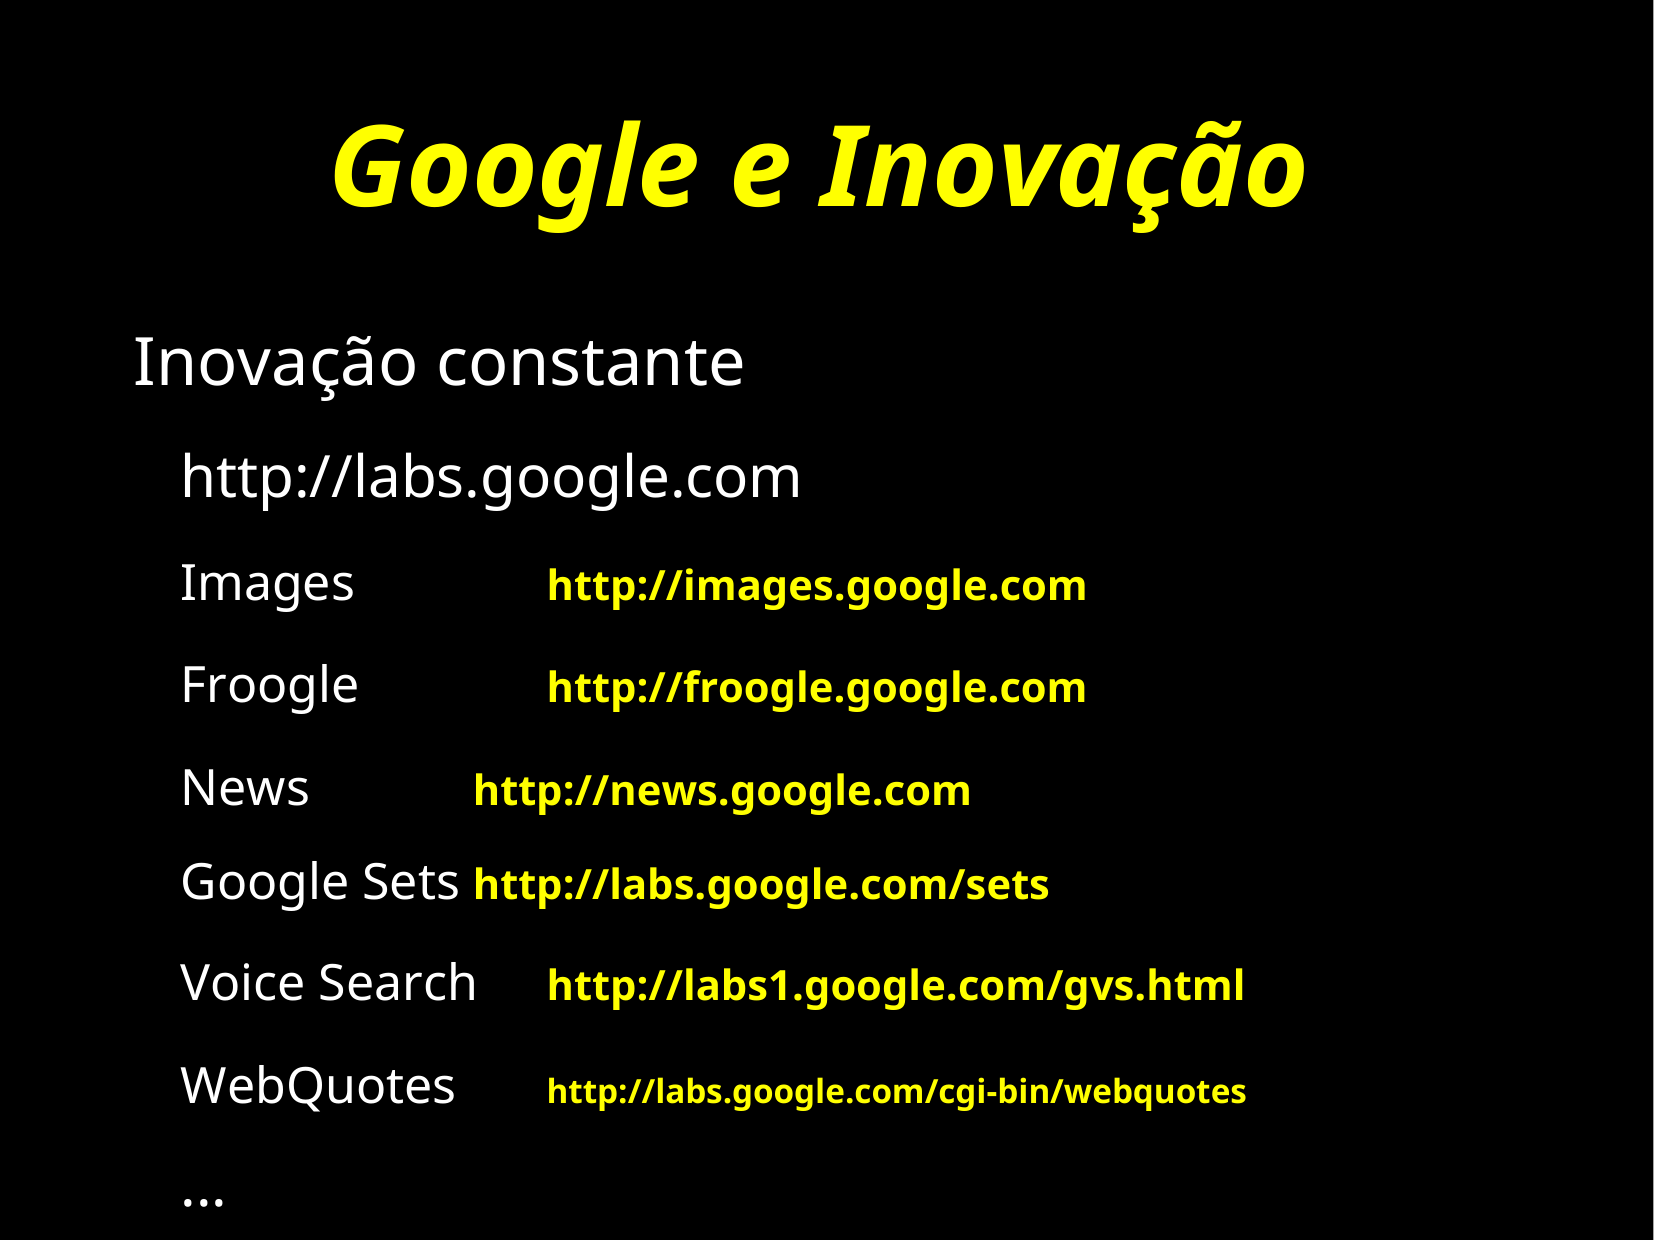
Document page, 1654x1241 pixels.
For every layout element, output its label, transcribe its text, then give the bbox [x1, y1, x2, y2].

list Inovação constante http://labs.google.com Images http://images.google.com Froogle http://froogle.google.com News http://news.google.com Google Sets http://labs.google.com/sets Voice Search http://labs1.google.com/gvs.html WebQuotes http://labs.google.com/cgi-bin/webquotes ... [121, 314, 1534, 1147]
title Google e Inovação [113, 59, 1526, 267]
